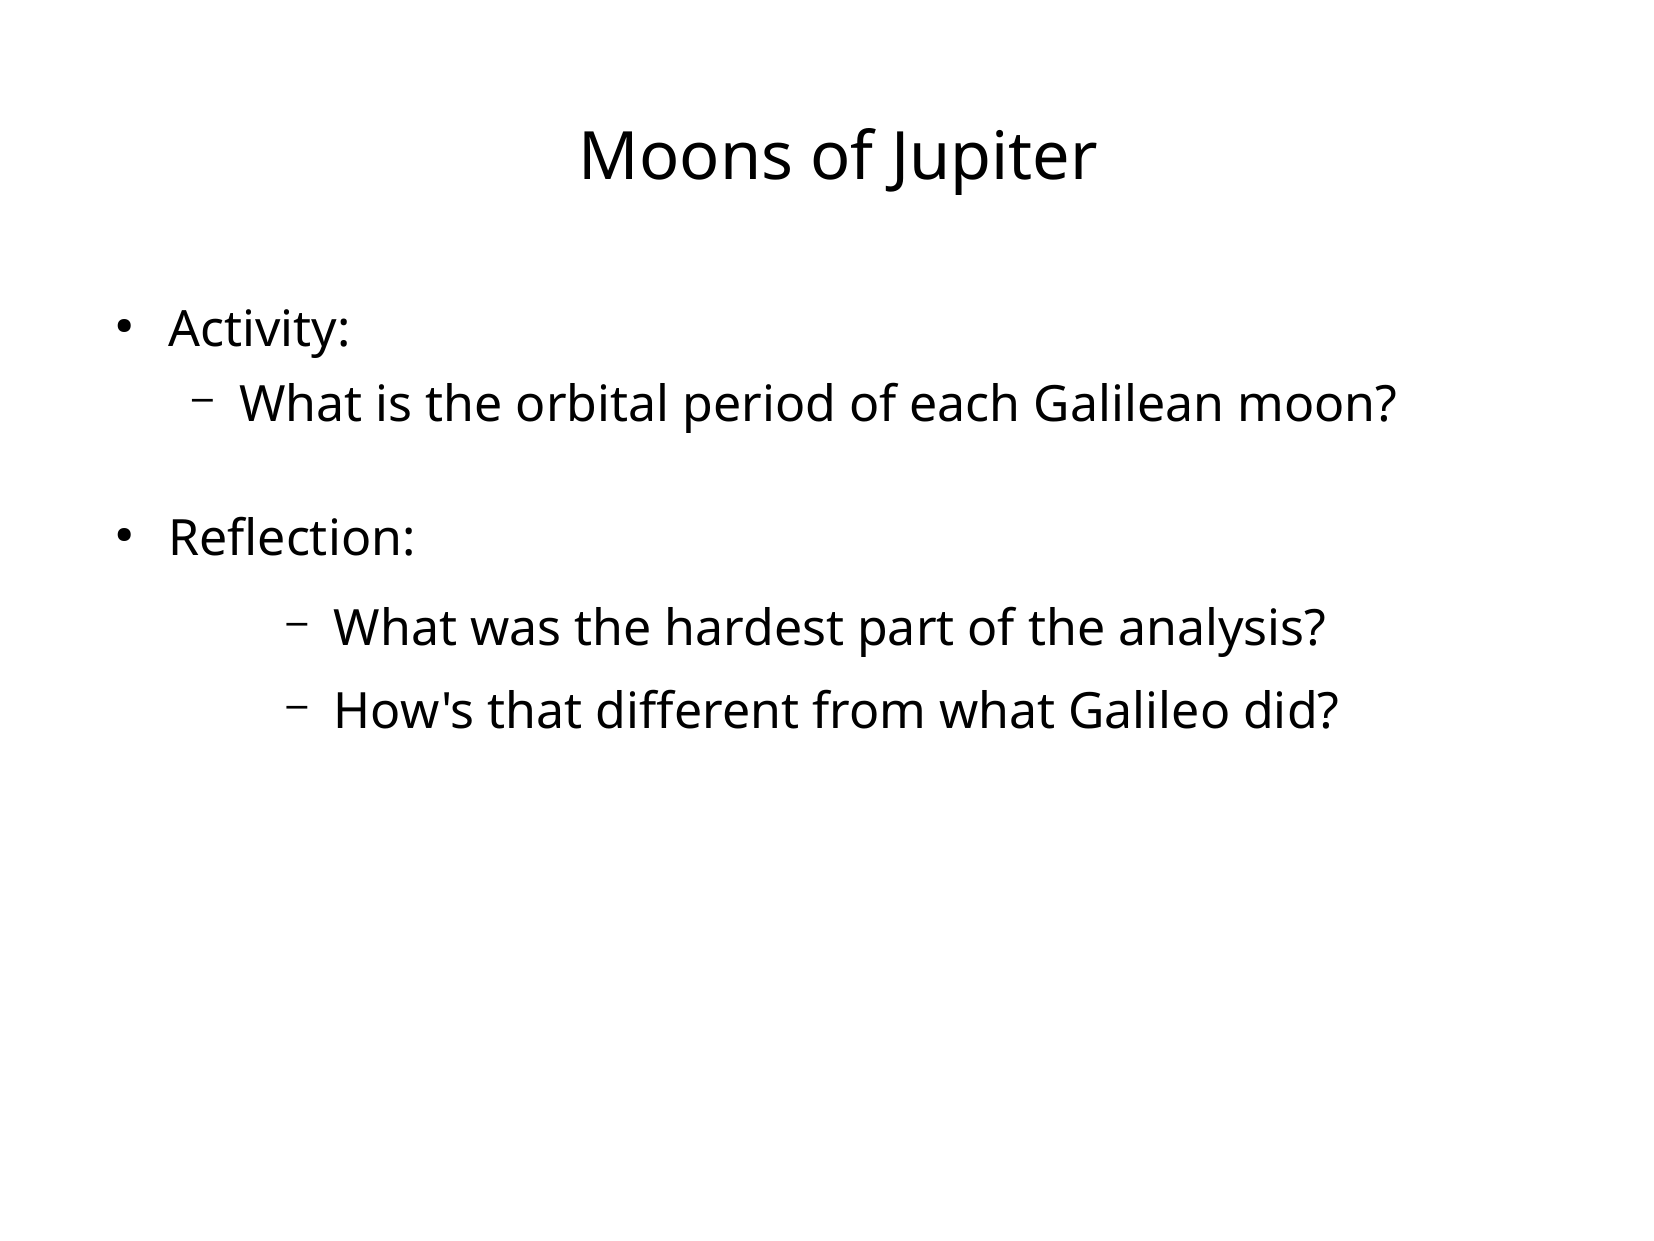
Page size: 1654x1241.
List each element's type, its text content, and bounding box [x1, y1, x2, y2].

list Activity: What is the orbital period of each Galilean moon? Reflection: What was the hardest part of the analysis? How's that different from what Galileo did? [82, 289, 1571, 1108]
title Moons of Jupiter [82, 49, 1571, 257]
